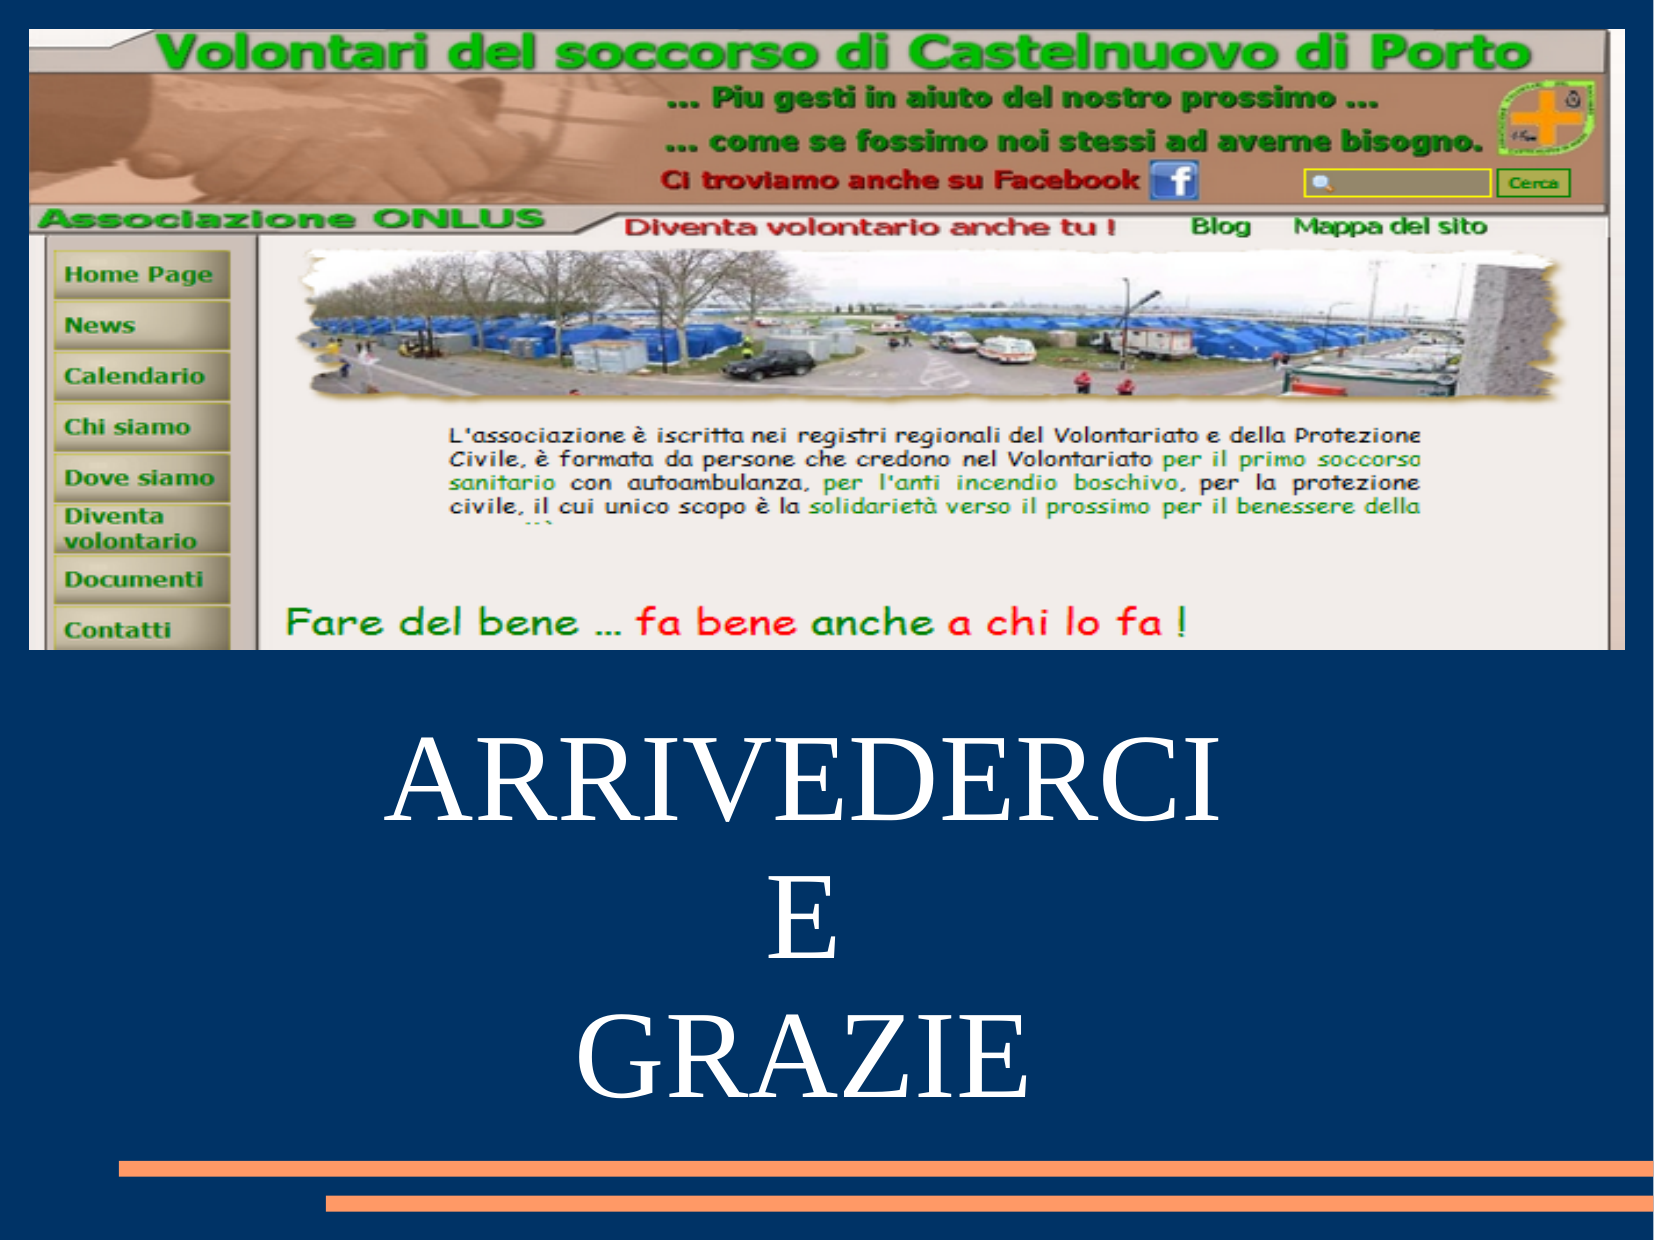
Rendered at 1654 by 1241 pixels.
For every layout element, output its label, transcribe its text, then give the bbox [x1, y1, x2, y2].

text_box ARRIVEDERCI E GRAZIE [383, 708, 1359, 1125]
picture [29, 29, 1625, 650]
